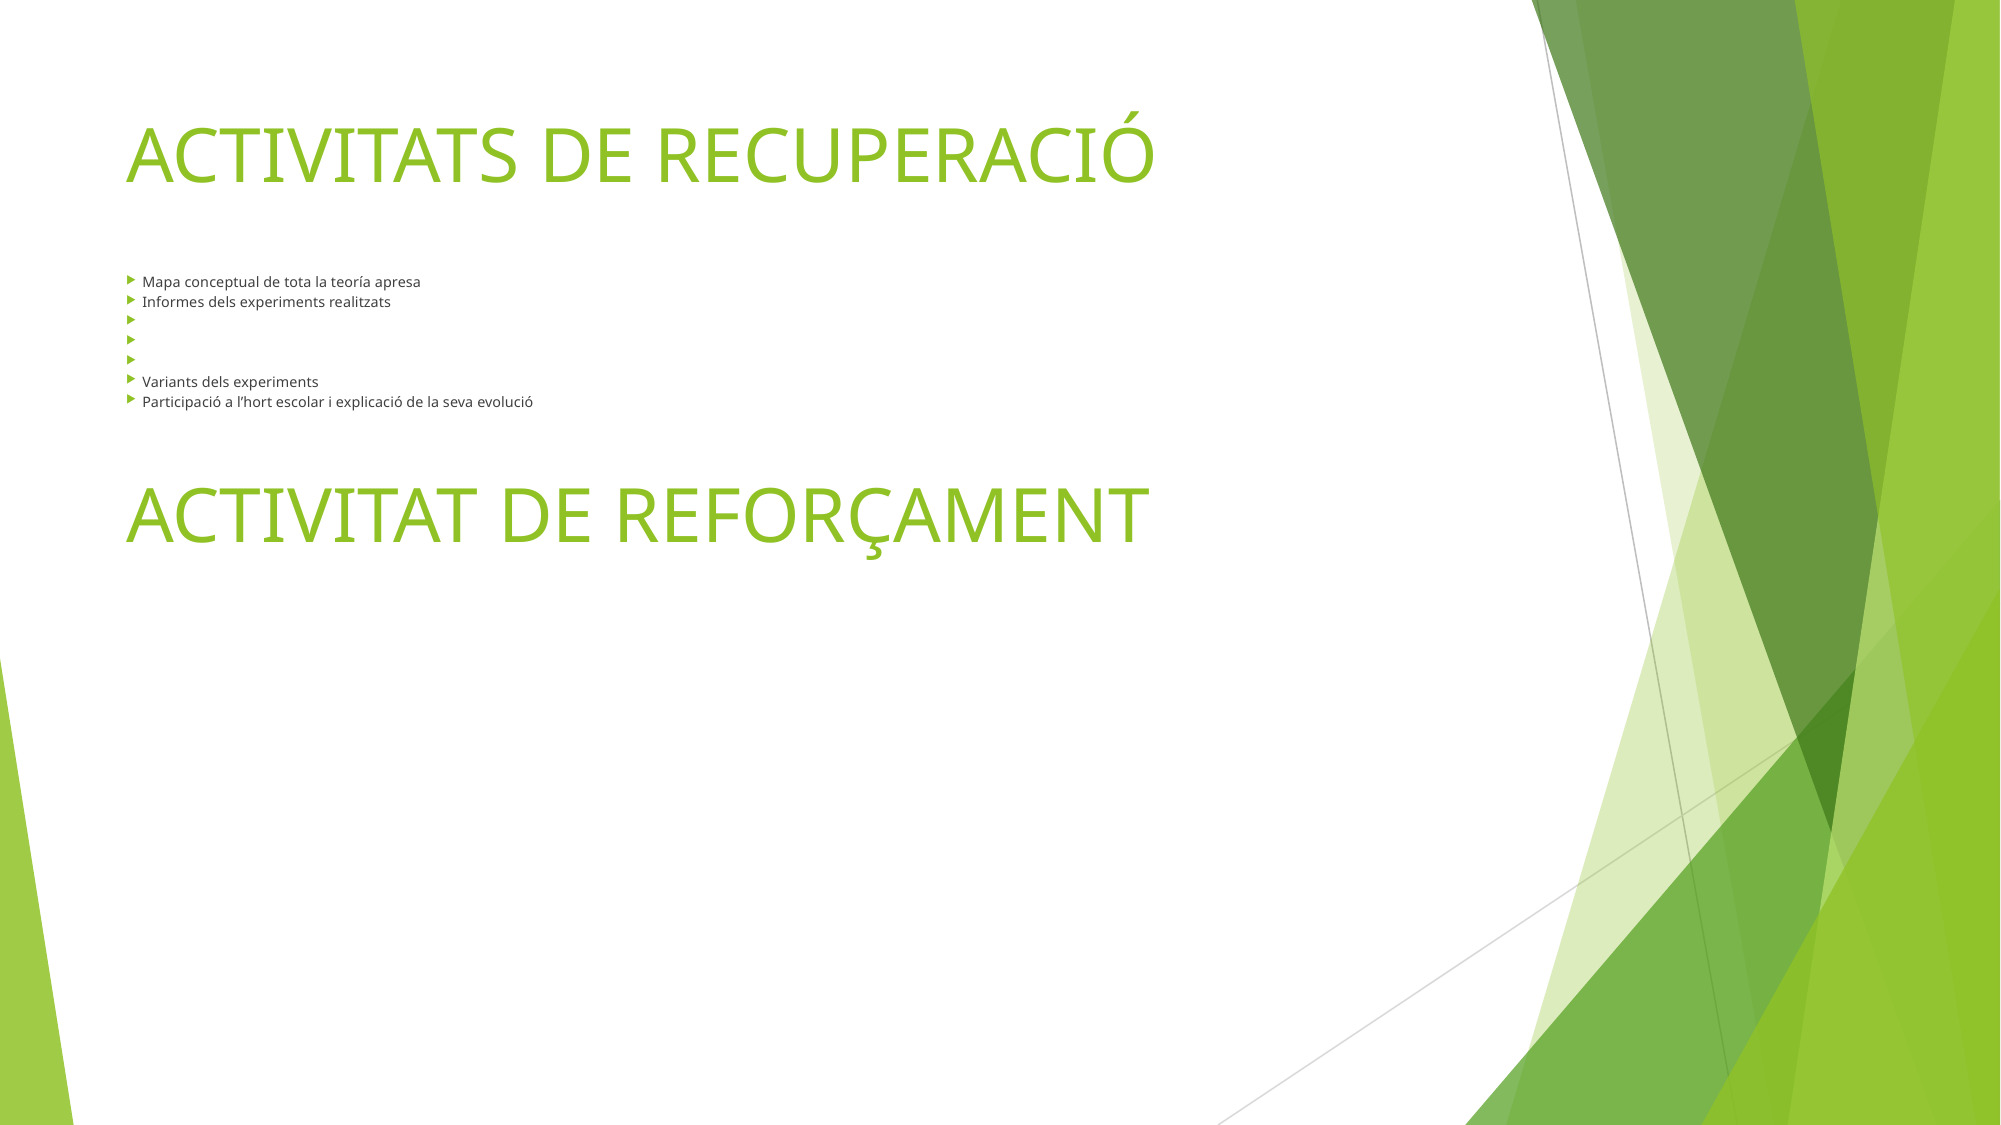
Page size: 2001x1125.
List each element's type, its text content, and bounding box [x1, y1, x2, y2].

title ACTIVITATS DE RECUPERACIÓ ACTIVITAT DE REFORÇAMENT [111, 421, 1454, 914]
list Mapa conceptual de tota la teoría apresa Informes dels experiments realitzats Variants dels experiments Participació a l’hort escolar i explicació de la seva evolució [111, 269, 1522, 421]
title ACTIVITATS DE RECUPERACIÓ ACTIVITAT DE REFORÇAMENT [111, 99, 1454, 269]
